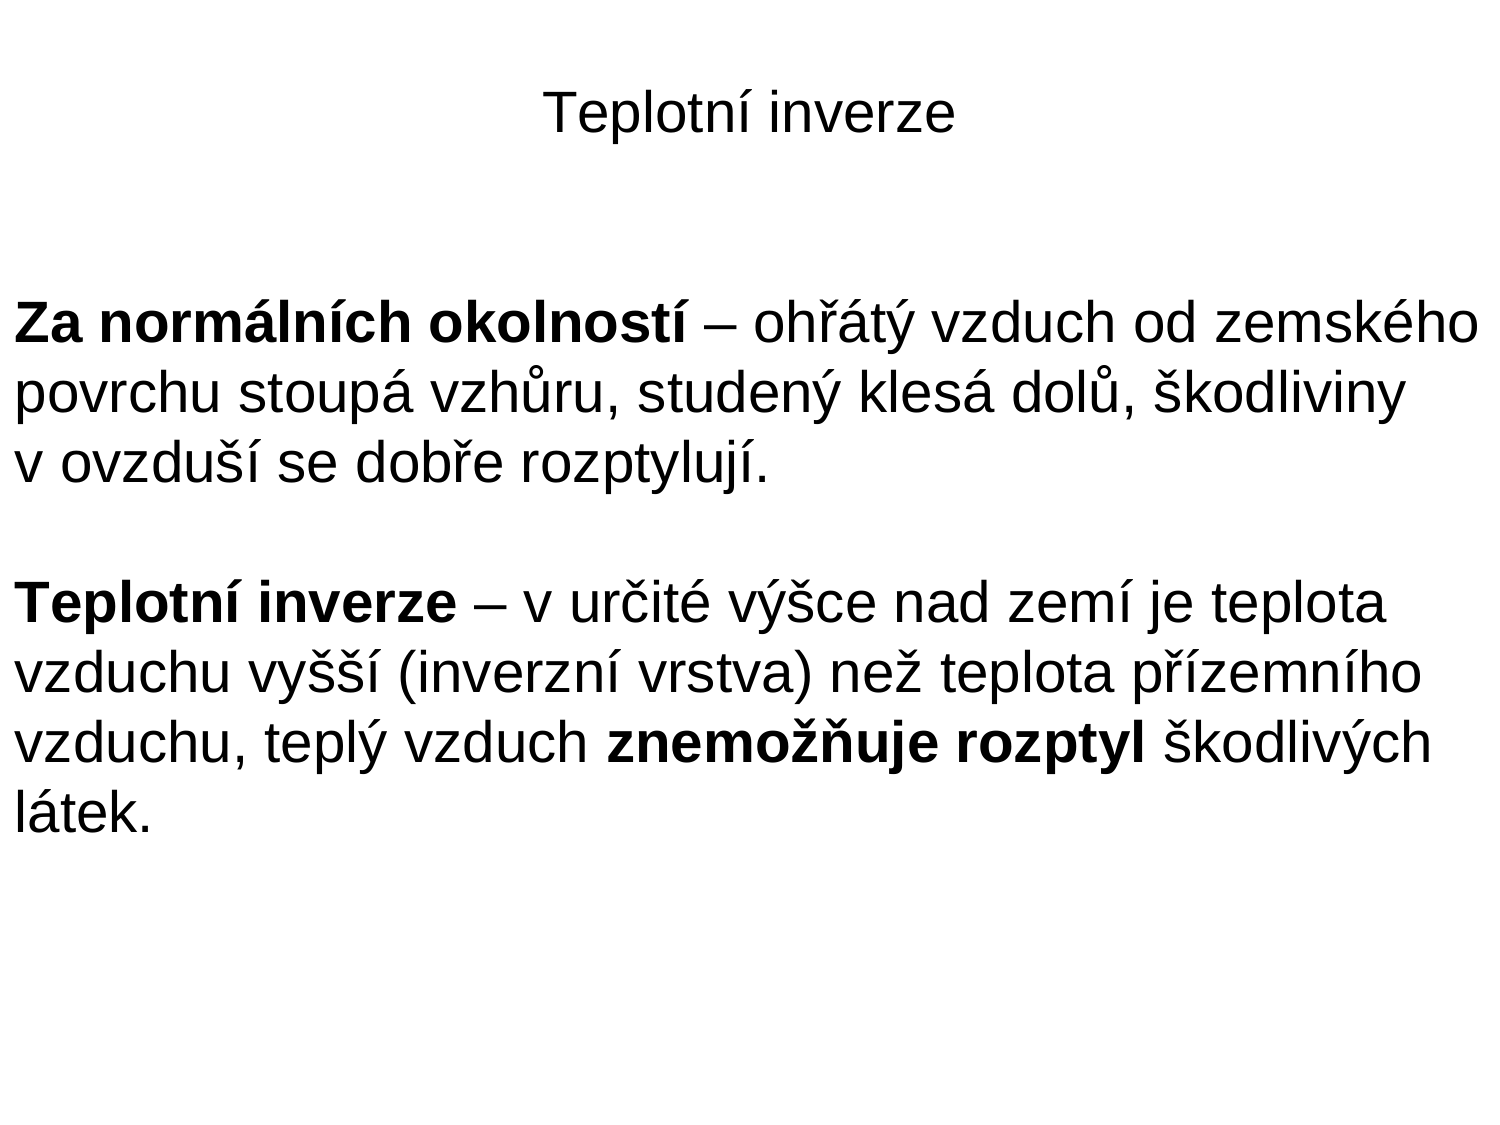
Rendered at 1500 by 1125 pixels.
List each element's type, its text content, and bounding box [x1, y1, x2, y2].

text_box Teplotní inverze Za normálních okolností – ohřátý vzduch od zemského povrchu stoupá vzhůru, studený klesá dolů, škodliviny v ovzduší se dobře rozptylují. Teplotní inverze – v určité výšce nad zemí je teplota vzduchu vyšší (inverzní vrstva) než teplota přízemního vzduchu, teplý vzduch znemožňuje rozptyl škodlivých látek. [0, 66, 1500, 992]
